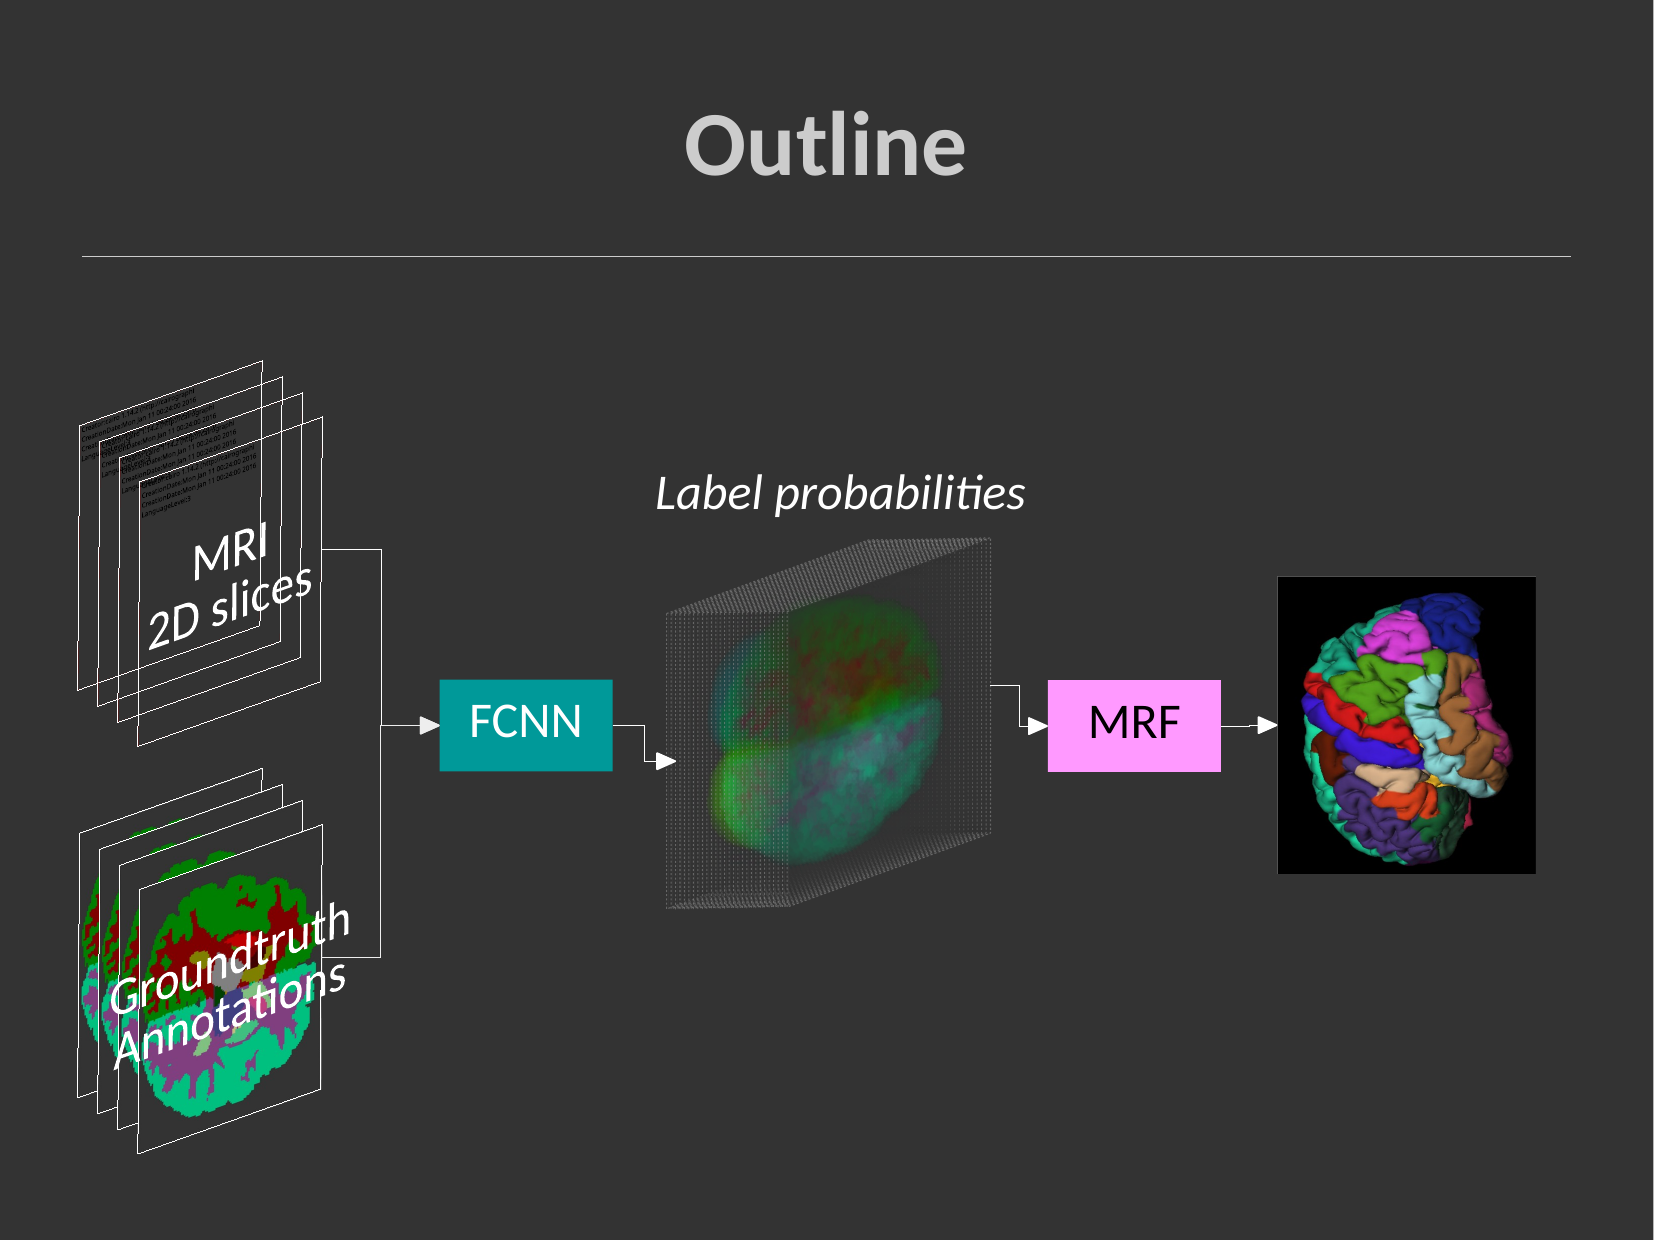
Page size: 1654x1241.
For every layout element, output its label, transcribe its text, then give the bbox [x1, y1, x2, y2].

picture [667, 538, 991, 909]
picture [77, 768, 323, 1154]
text_box FCNN [439, 679, 613, 772]
picture [77, 360, 323, 747]
picture [1277, 576, 1536, 874]
text_box Label probabilities [608, 465, 1074, 630]
title Outline [82, 49, 1571, 257]
text_box MRF [1047, 680, 1221, 772]
